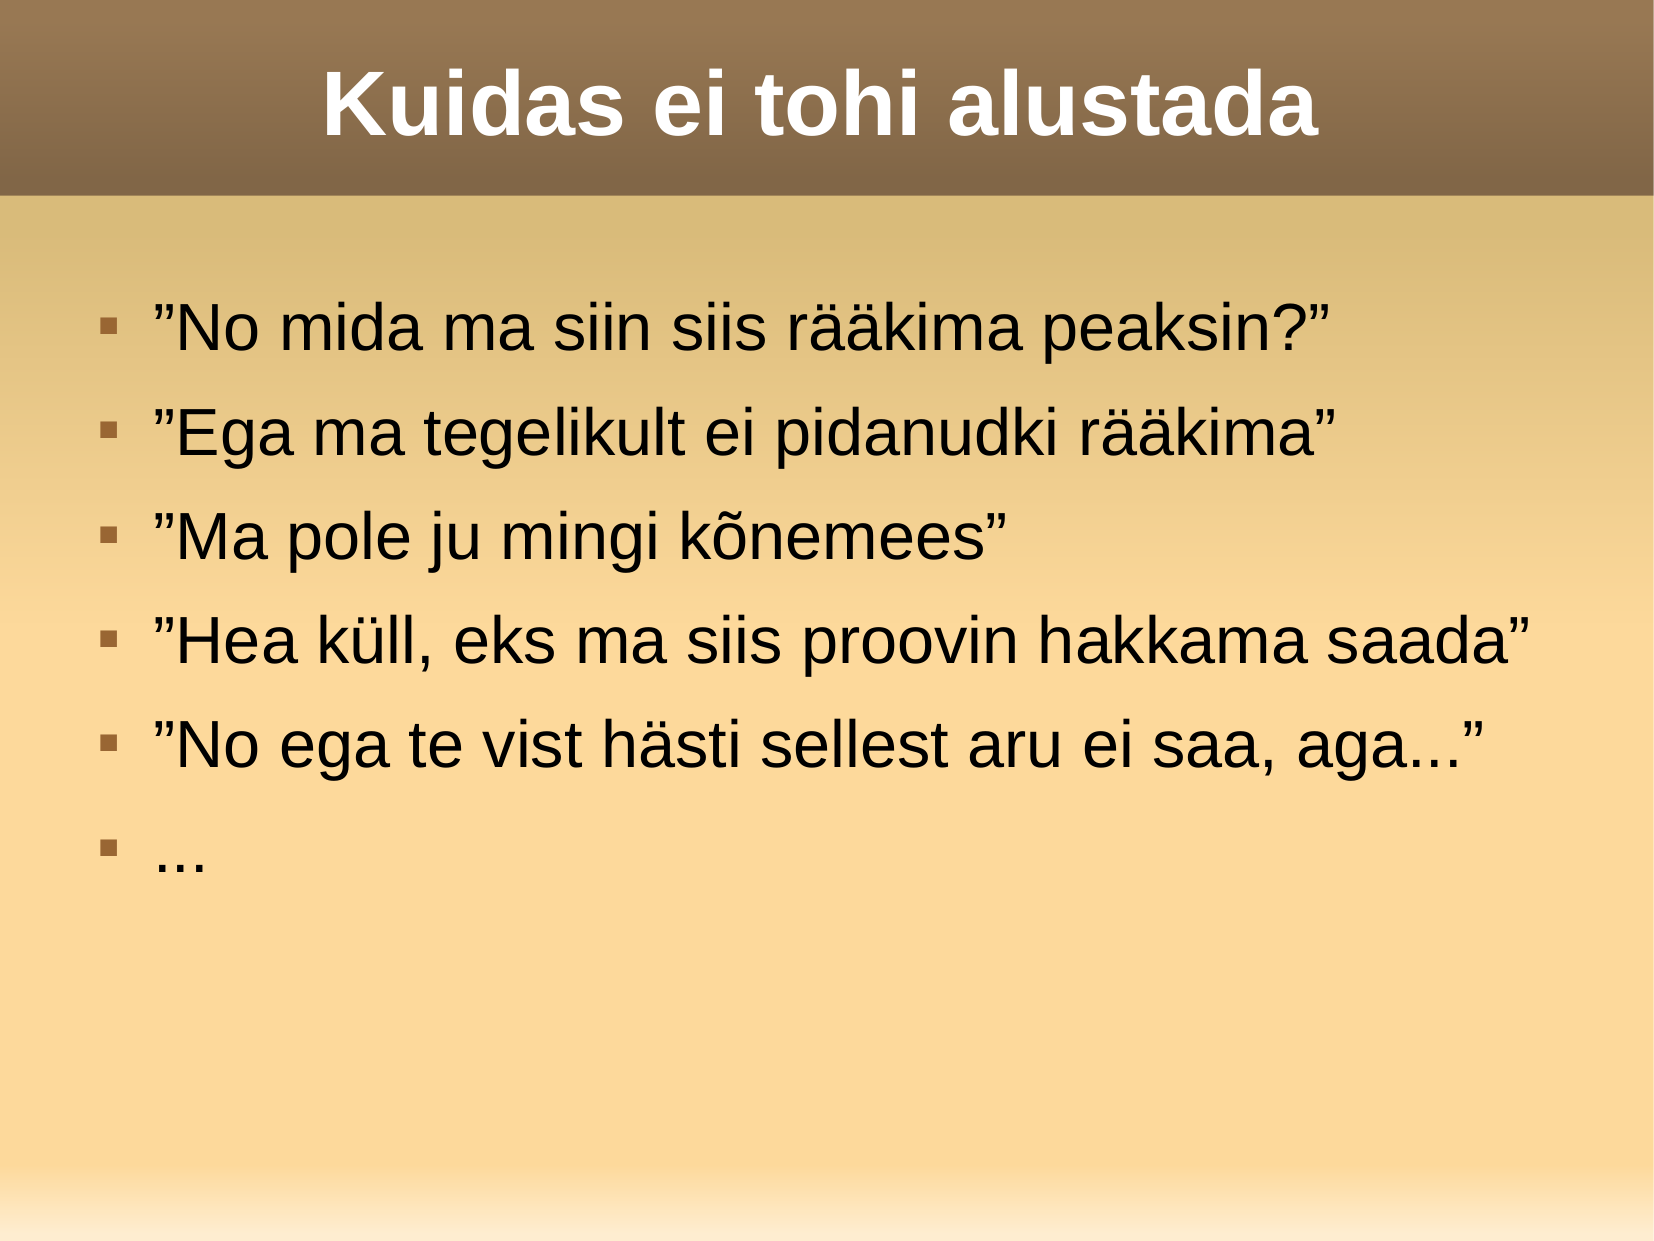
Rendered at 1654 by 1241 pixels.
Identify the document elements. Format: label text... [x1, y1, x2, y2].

picture [0, 0, 1654, 1241]
title Kuidas ei tohi alustada [76, 7, 1565, 200]
list ”No mida ma siin siis rääkima peaksin?” ”Ega ma tegelikult ei pidanudki rääkima” ”Ma pole ju mingi kõnemees” ”Hea küll, eks ma siis proovin hakkama saada” ”No ega te vist hästi sellest aru ei saa, aga...” ... [82, 290, 1571, 1094]
